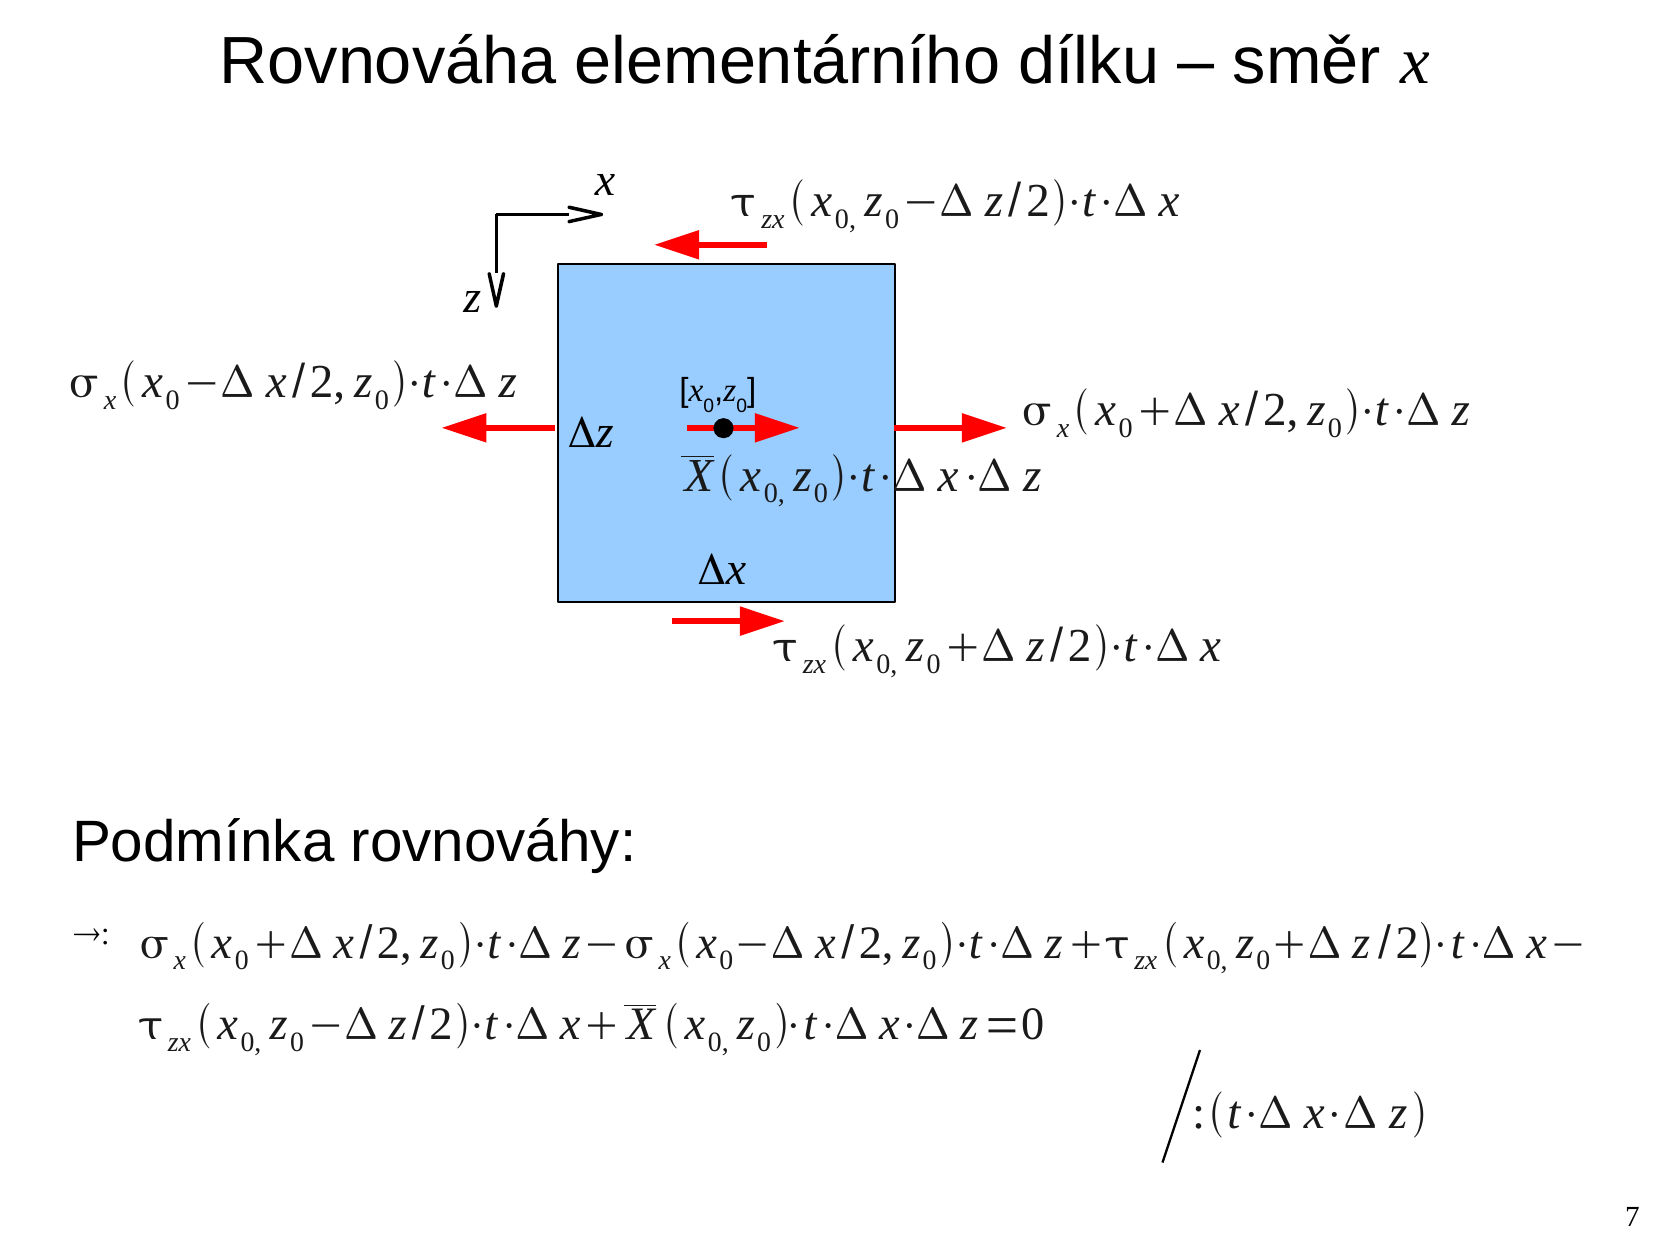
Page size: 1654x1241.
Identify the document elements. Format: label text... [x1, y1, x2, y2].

title Rovnováha elementárního dílku – směr x [37, 8, 1613, 113]
chart [1003, 383, 1482, 443]
text_box z [448, 263, 504, 349]
chart [755, 620, 1233, 680]
chart [121, 917, 1599, 1058]
text_box ®: [59, 913, 135, 973]
chart [50, 356, 529, 416]
chart [660, 449, 1053, 509]
text_box Dz [553, 399, 629, 474]
text_box x [580, 212, 590, 217]
text_box x [580, 147, 636, 233]
text_box Dx [683, 536, 761, 612]
chart [1174, 1087, 1437, 1142]
text_box [x0,z0] [664, 363, 772, 427]
text_box [557, 264, 896, 602]
chart [714, 175, 1191, 235]
text_box Podmínka rovnováhy: [57, 801, 733, 889]
